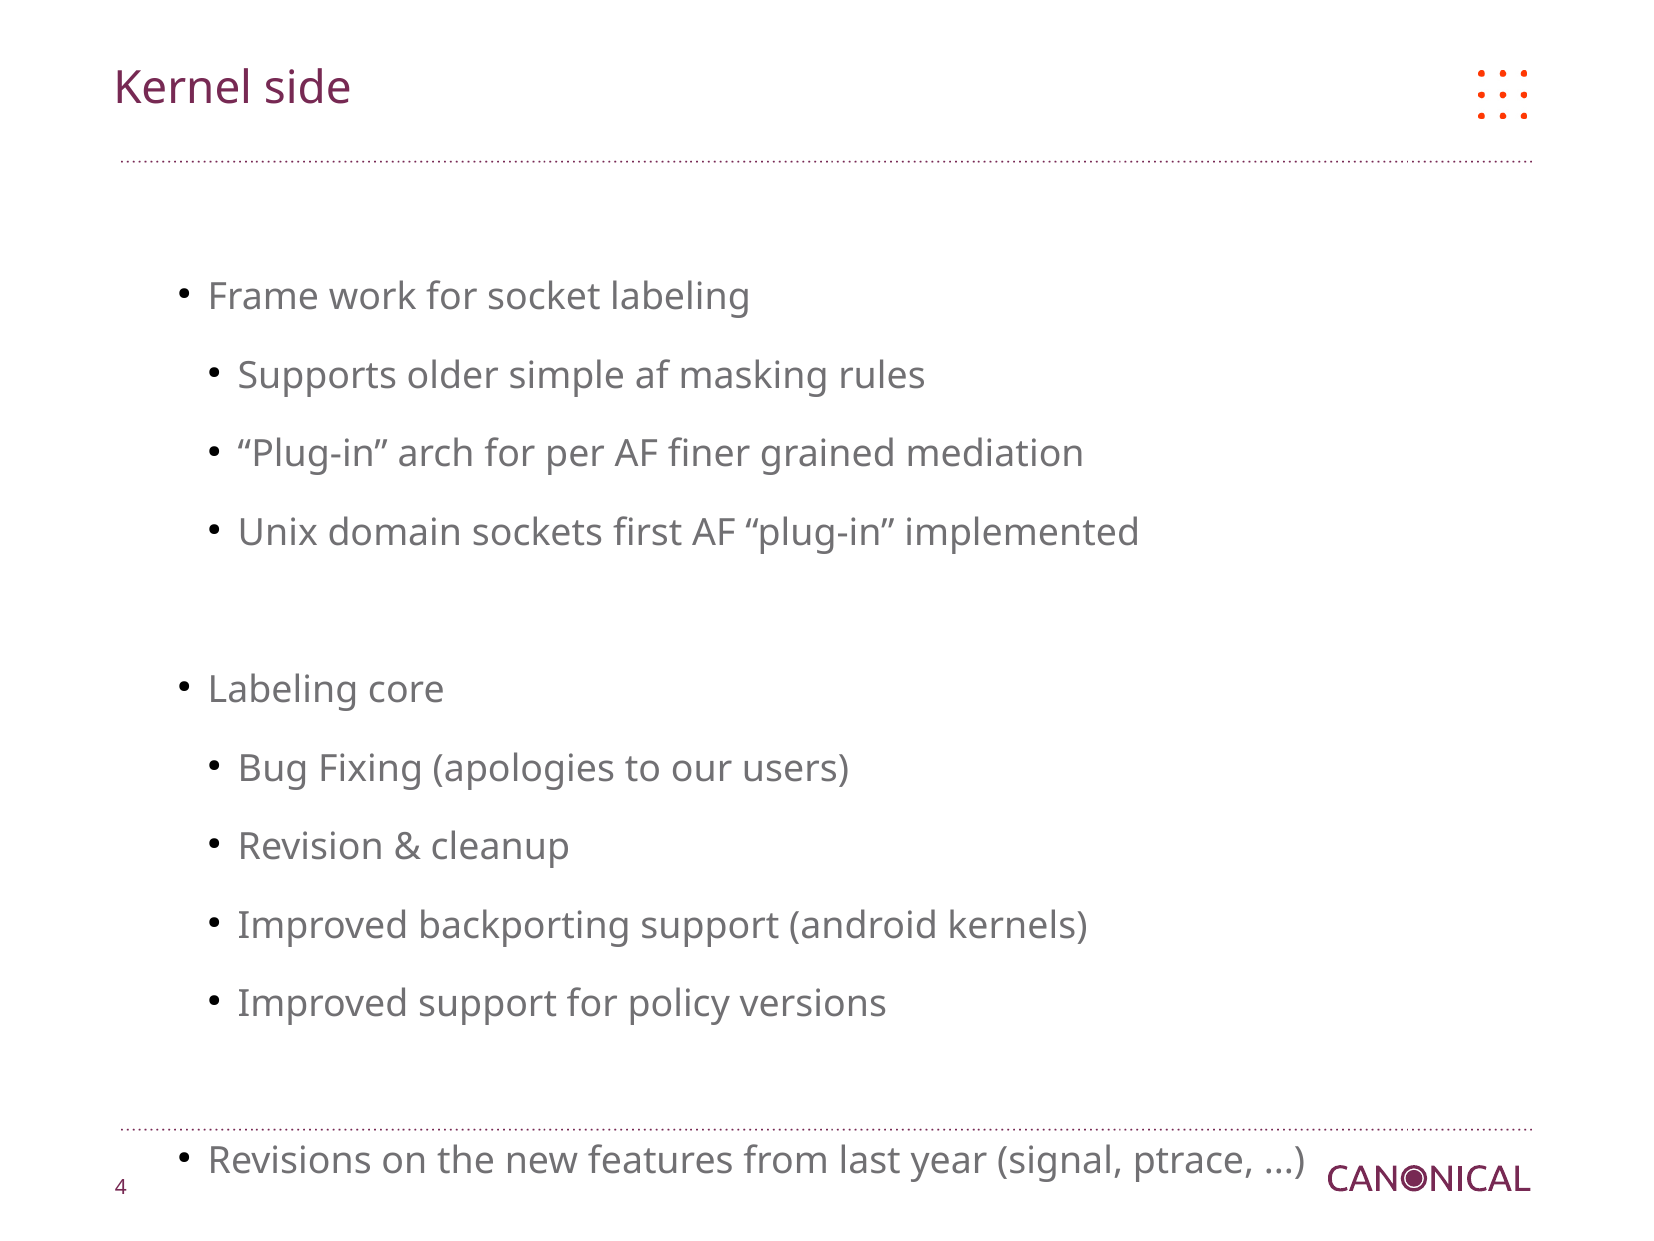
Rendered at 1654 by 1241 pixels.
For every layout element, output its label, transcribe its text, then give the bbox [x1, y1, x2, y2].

list Frame work for socket labeling Supports older simple af masking rules “Plug-in” arch for per AF finer grained mediation Unix domain sockets first AF “plug-in” implemented Labeling core Bug Fixing (apologies to our users) Revision & cleanup Improved backporting support (android kernels) Improved support for policy versions Revisions on the new features from last year (signal, ptrace, ...) [147, 256, 1506, 1123]
picture [111, 159, 1533, 166]
title Kernel side [113, 59, 1382, 112]
picture [1478, 70, 1527, 119]
picture [111, 1127, 1533, 1134]
